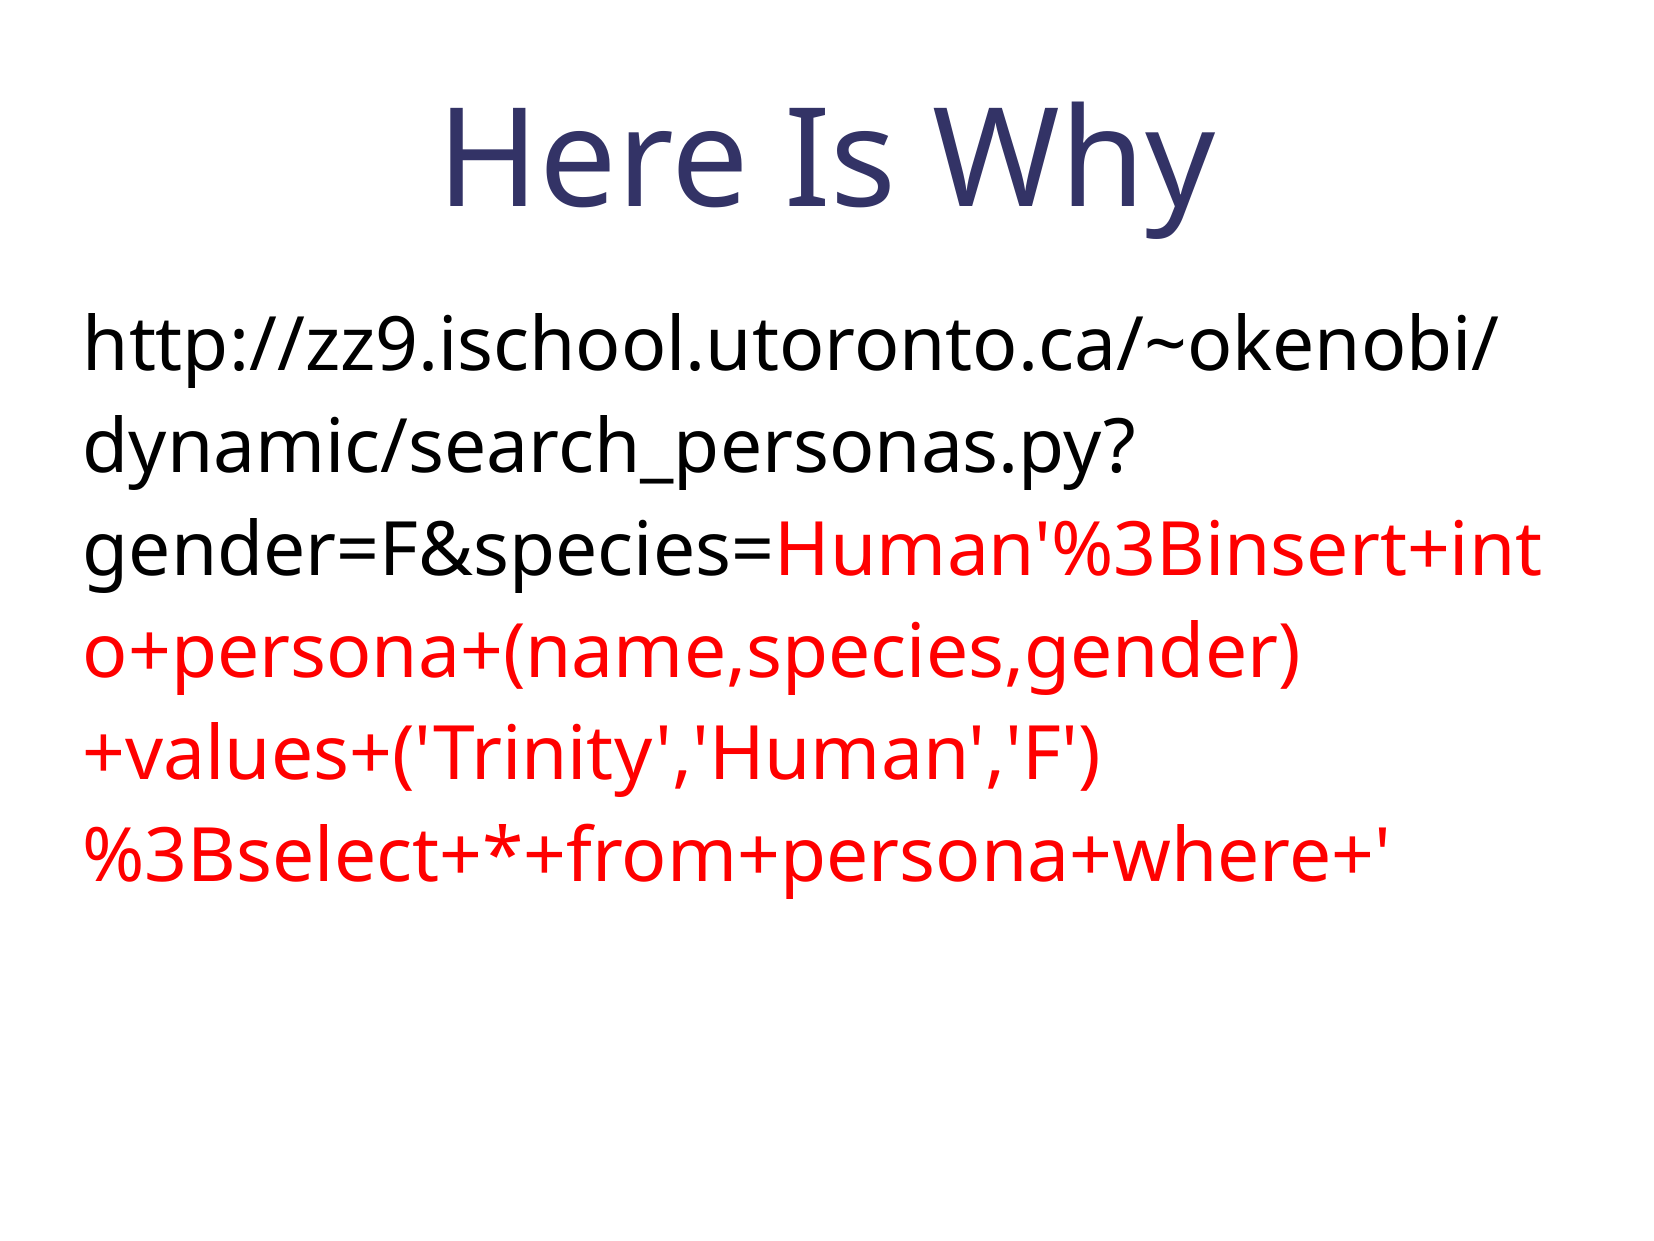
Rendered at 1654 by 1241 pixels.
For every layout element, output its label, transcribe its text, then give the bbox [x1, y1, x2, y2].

title Here Is Why [82, 49, 1571, 257]
subtitle http://zz9.ischool.utoronto.ca/~okenobi/dynamic/search_personas.py?gender=F&species=Human'%3Binsert+into+persona+(name,species,gender)+values+('Trinity','Human','F')%3Bselect+*+from+persona+where+' [82, 290, 1571, 1094]
